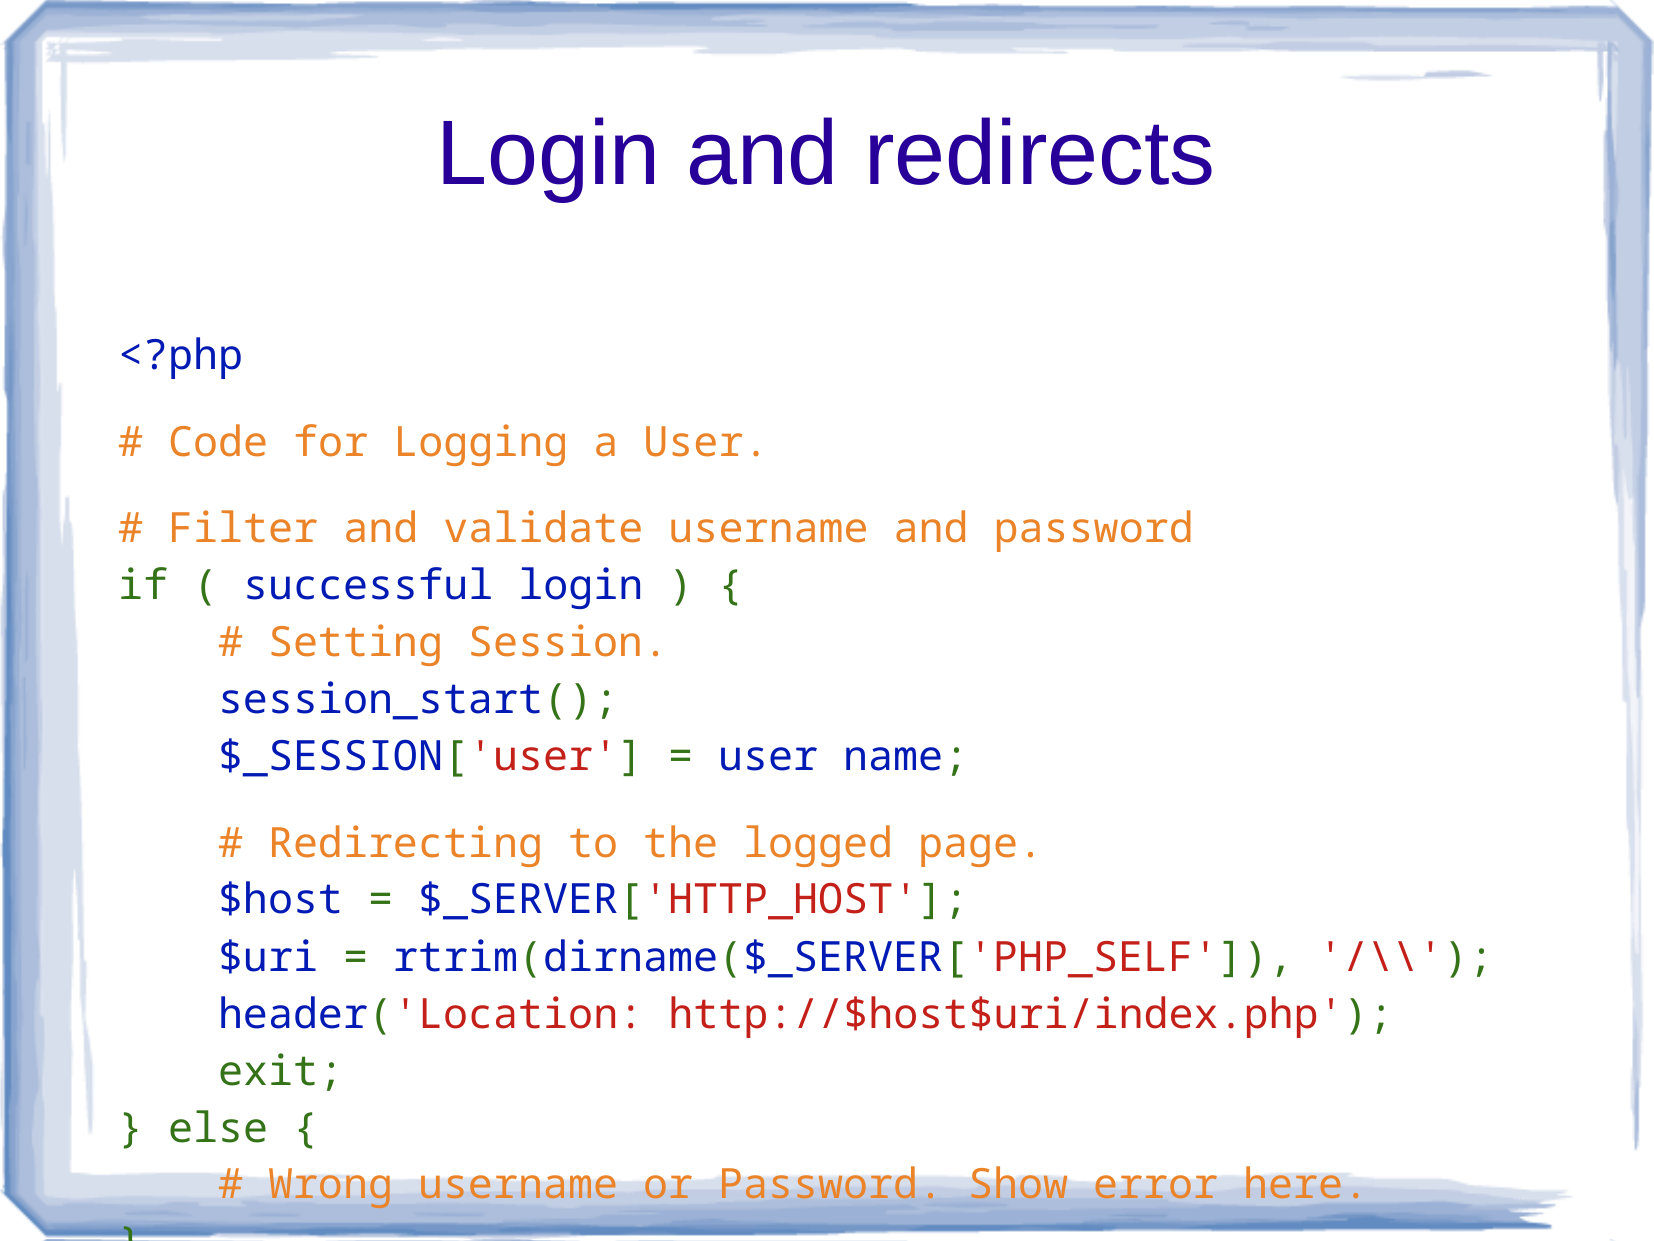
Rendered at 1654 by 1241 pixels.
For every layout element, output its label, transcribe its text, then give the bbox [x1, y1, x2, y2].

title Login and redirects [82, 49, 1571, 257]
picture [0, 0, 1654, 1241]
list <?php # Code for Logging a User. # Filter and validate username and password if ( successful login ) { # Setting Session. session_start(); $_SESSION['user'] = user name; # Redirecting to the logged page. $host = $_SERVER['HTTP_HOST']; $uri = rtrim(dirname($_SERVER['PHP_SELF']), '/\\'); header('Location: http://$host$uri/index.php'); exit; } else { # Wrong username or Password. Show error here. } ?> [118, 324, 1571, 1180]
